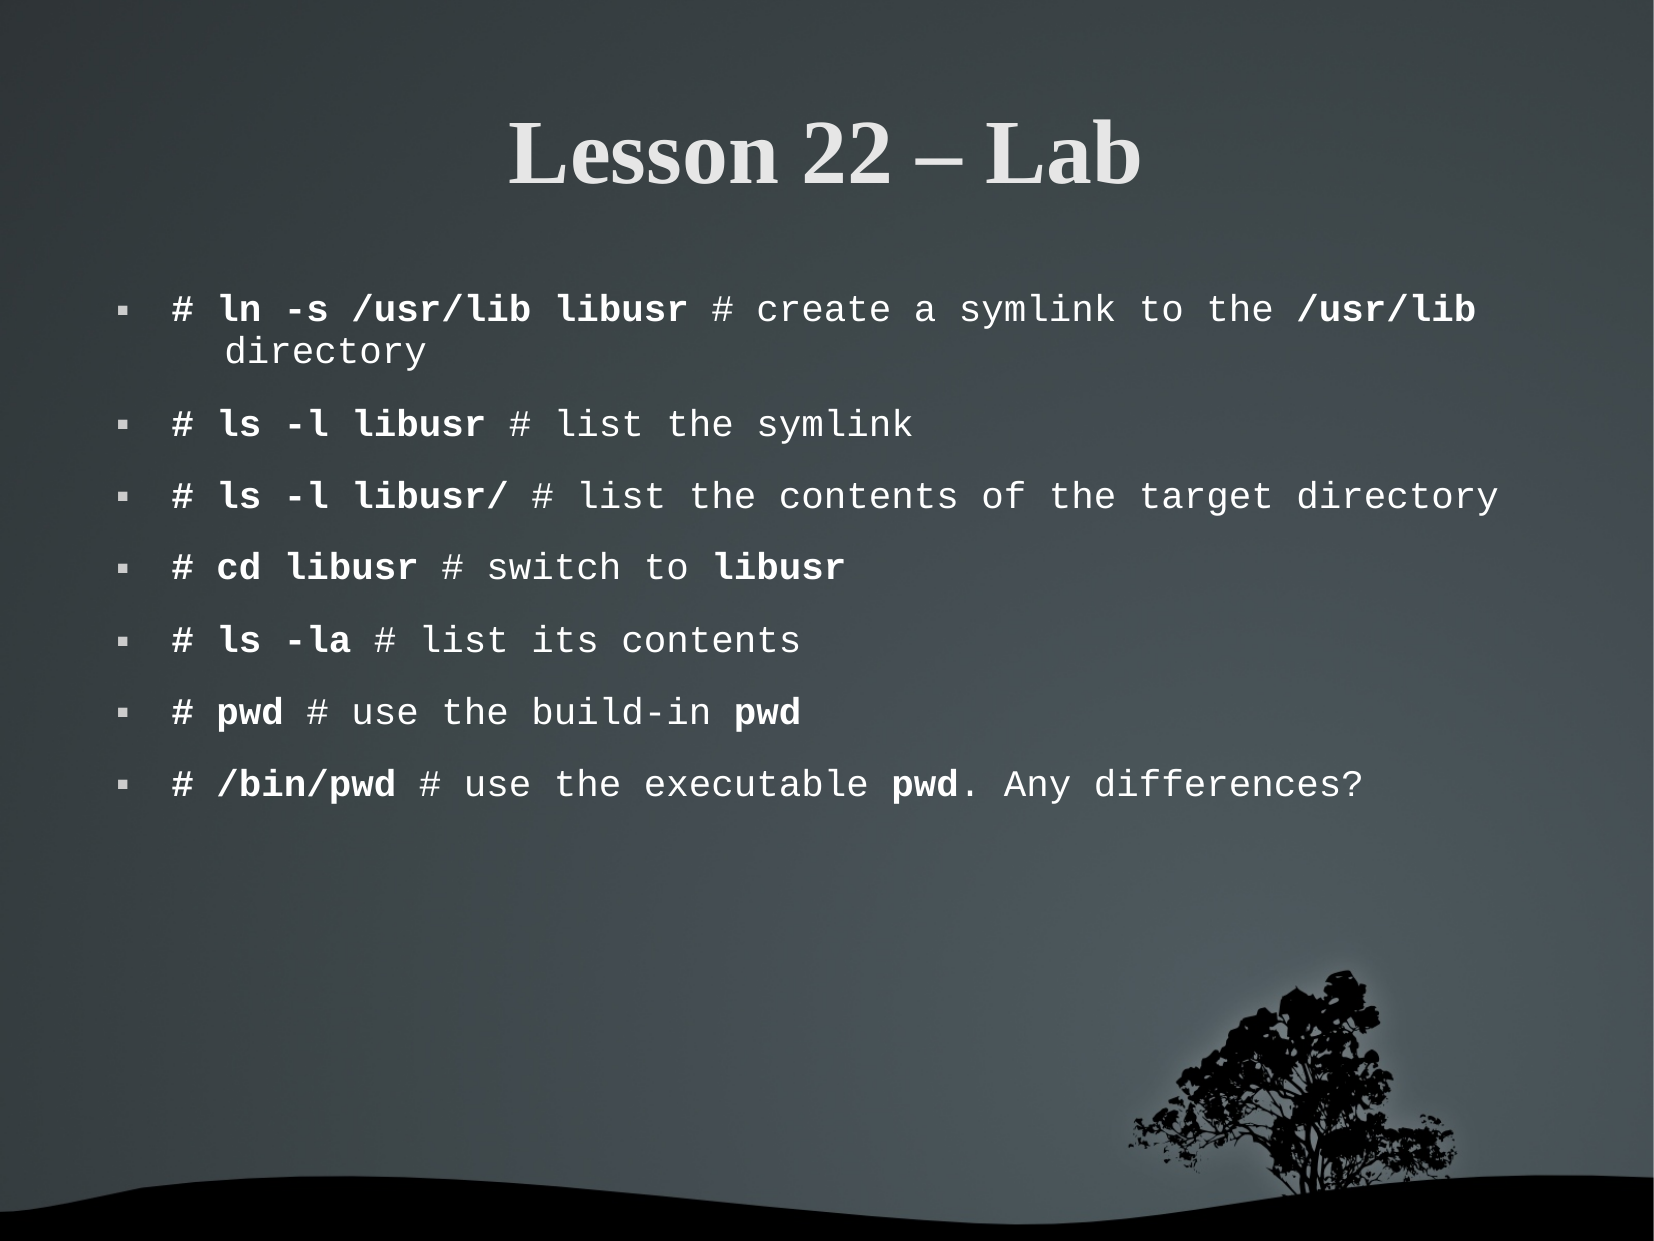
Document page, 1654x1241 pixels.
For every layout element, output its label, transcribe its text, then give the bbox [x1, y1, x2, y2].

title Lesson 22 – Lab [82, 49, 1571, 257]
list # ln -s /usr/lib libusr # create a symlink to the /usr/lib directory # ls -l libusr # list the symlink # ls -l libusr/ # list the contents of the target directory # cd libusr # switch to libusr # ls -la # list its contents # pwd # use the build-in pwd # /bin/pwd # use the executable pwd. Any differences? [82, 290, 1571, 1109]
picture [0, 0, 1654, 1241]
